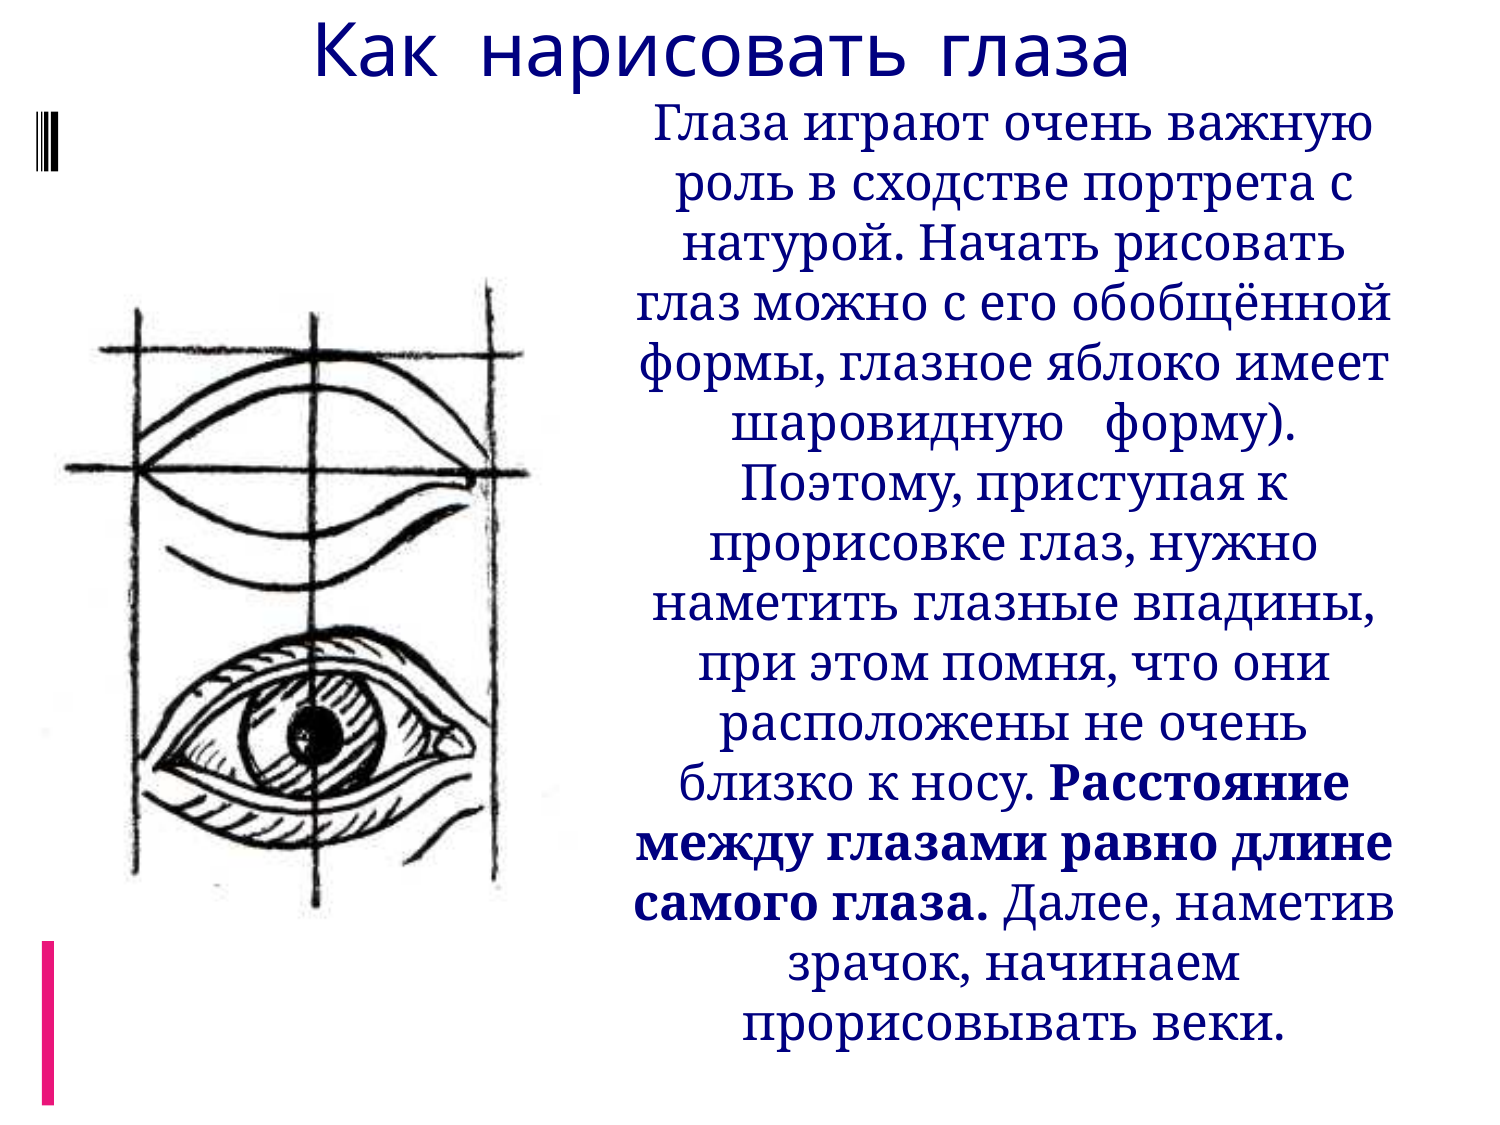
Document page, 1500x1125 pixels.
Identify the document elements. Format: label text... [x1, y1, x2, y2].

title Как нарисовать глаза [47, 0, 1398, 85]
picture [20, 243, 588, 941]
list Глаза играют очень важную роль в сходстве портрета с натурой. Начать рисовать глаз можно с его обобщённой формы, глазное яблоко имеет шаровидную форму). Поэтому, приступая к прорисовке глаз, нужно наметить глазные впадины, при этом помня, что они расположены не очень близко к носу. Расстояние между глазами равно длине самого глаза. Далее, наметив зрачок, начинаем прорисовывать веки. [618, 83, 1412, 1019]
